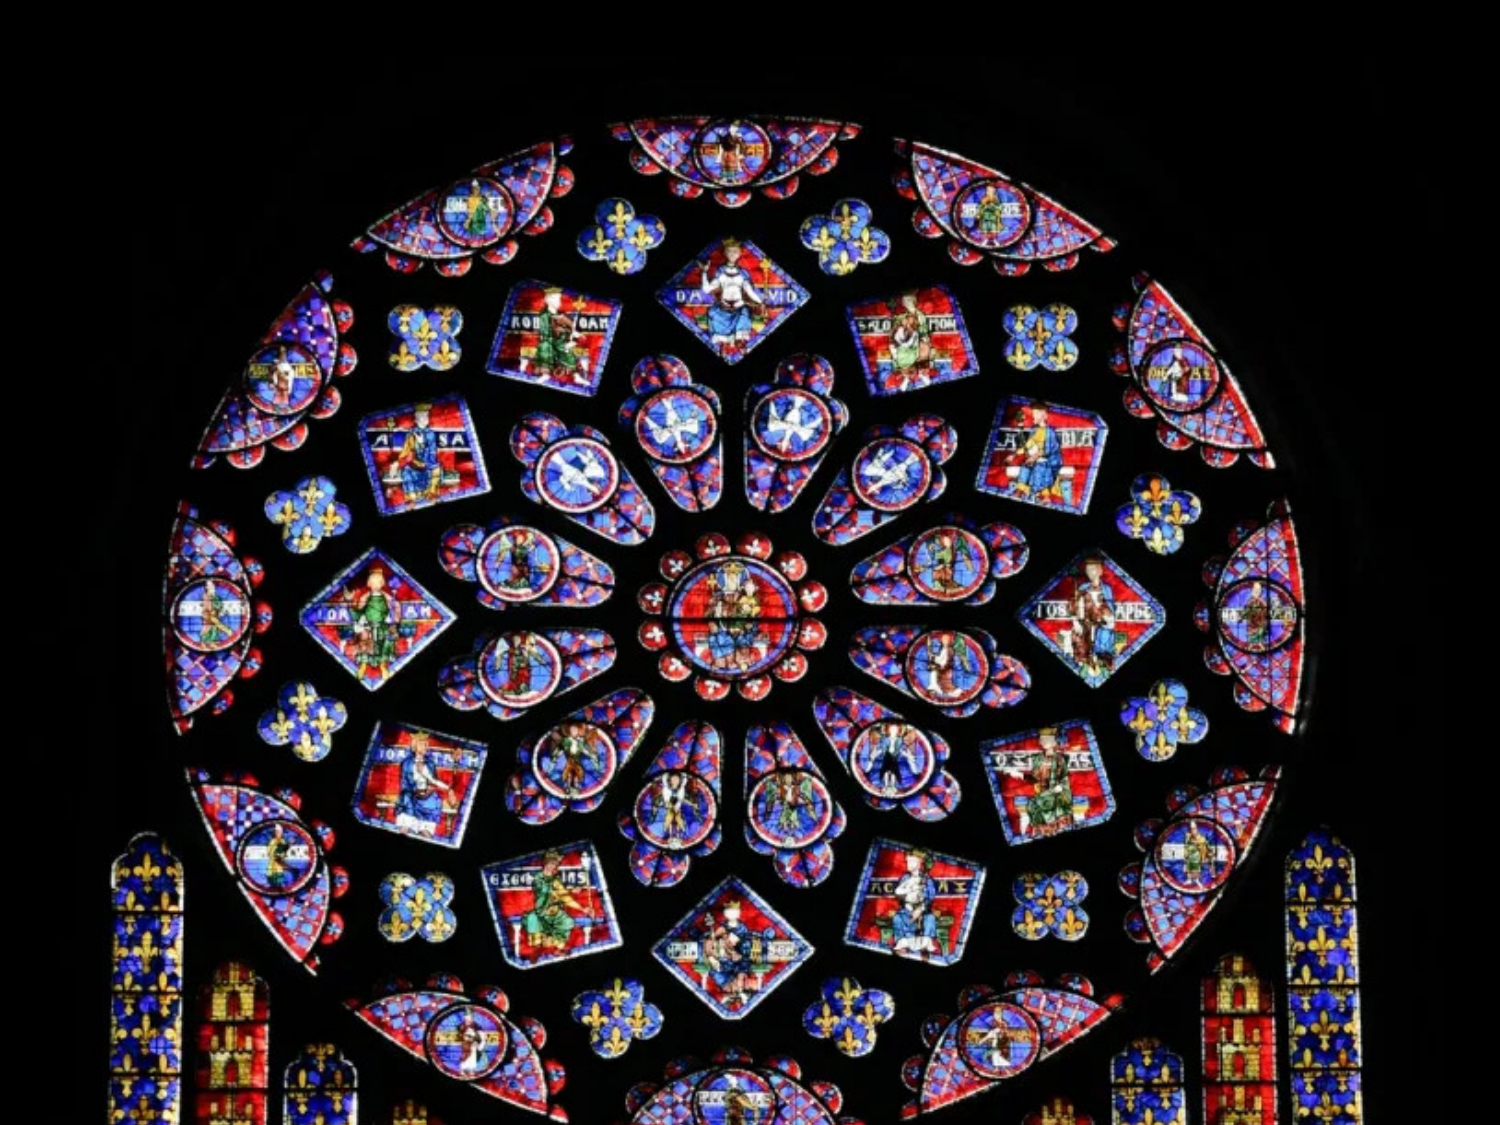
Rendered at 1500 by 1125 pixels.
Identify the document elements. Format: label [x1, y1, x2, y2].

picture [29, 56, 1444, 1125]
